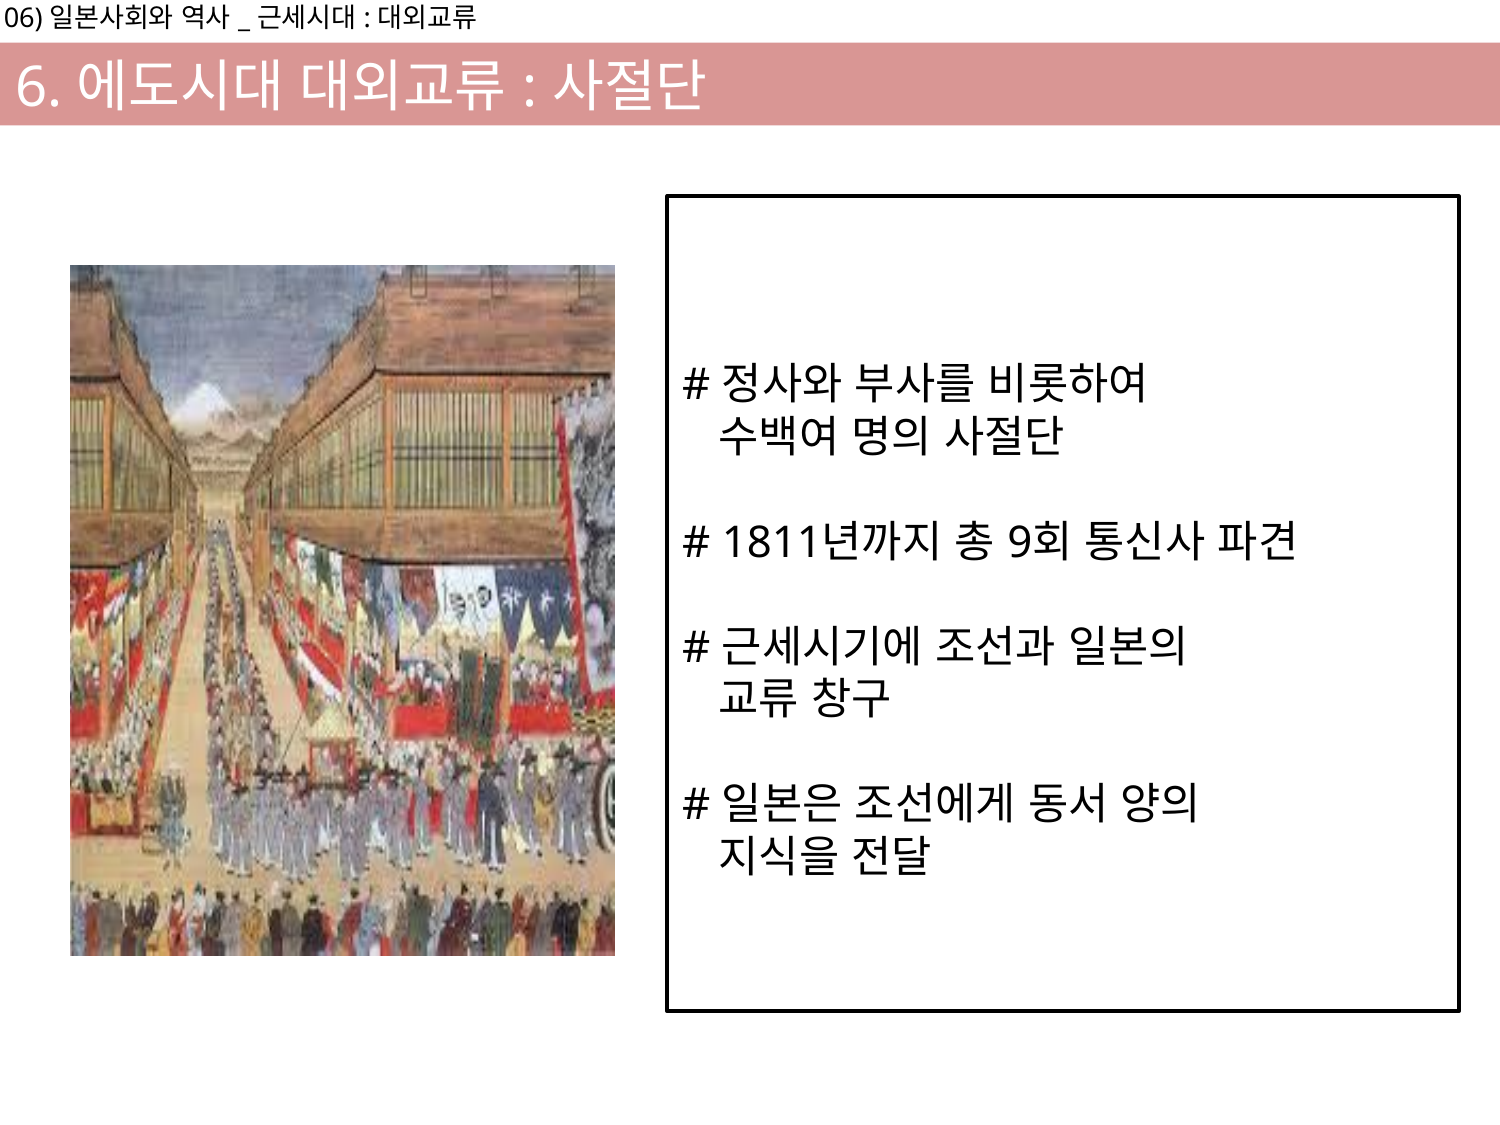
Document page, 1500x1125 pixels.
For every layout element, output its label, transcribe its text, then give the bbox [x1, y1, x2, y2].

text_box 06) 일본사회와 역사 _ 근세시대 : 대외교류 [0, 0, 869, 41]
text_box # 정사와 부사를 비롯하여 수백여 명의 사절단 # 1811년까지 총 9회 통신사 파견 # 근세시기에 조선과 일본의 교류 창구 # 일본은 조선에게 동서 양의 지식을 전달 [669, 243, 1457, 1009]
picture [70, 265, 615, 956]
text_box 6. 에도시대 대외교류 : 사절단 [0, 42, 1500, 126]
text_box # 정사와 부사를 비롯하여 수백여 명의 사절단 # 1811년까지 총 9회 통신사 파견 # 근세시기에 조선과 일본의 교류 창구 # 일본은 조선에게 동서 양의 지식을 전달 [667, 243, 1471, 1091]
